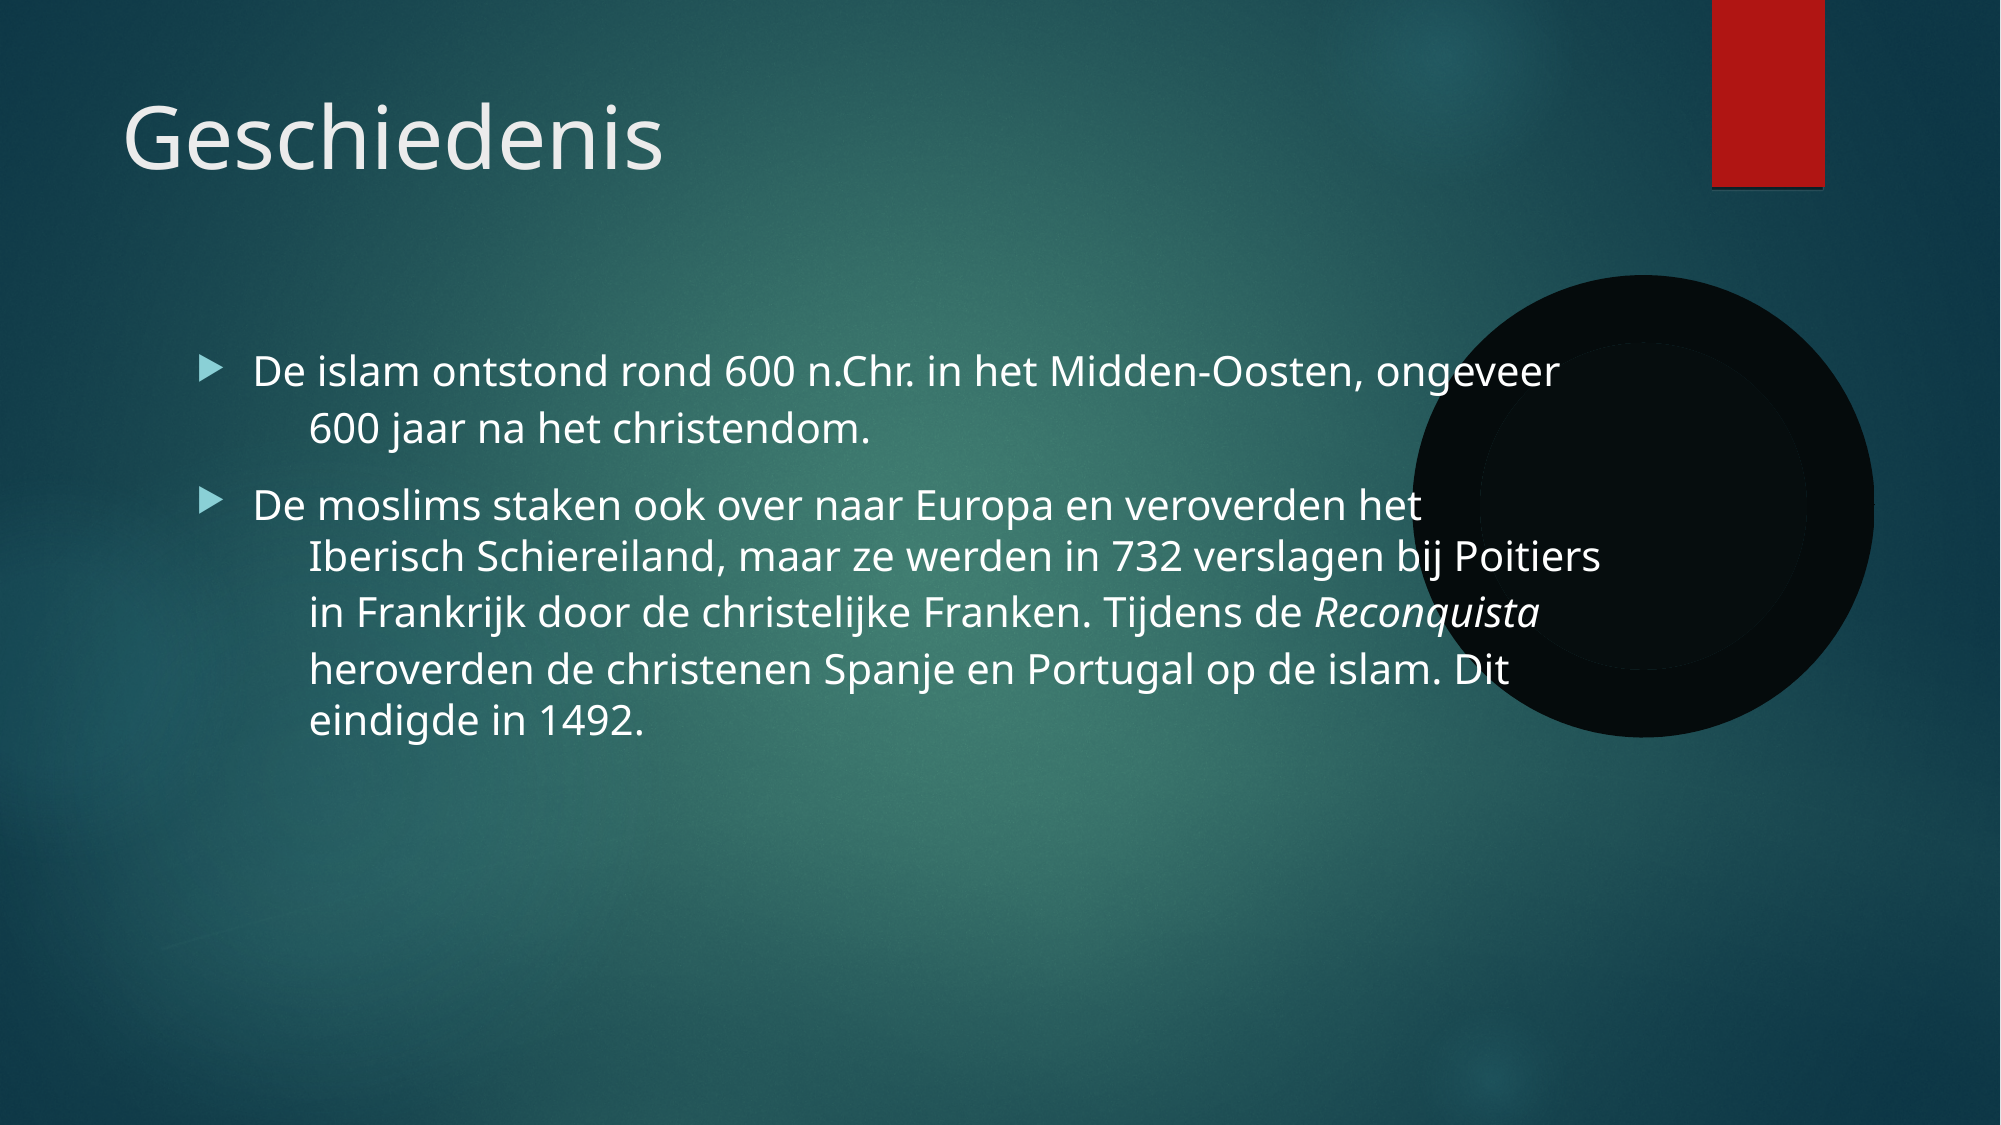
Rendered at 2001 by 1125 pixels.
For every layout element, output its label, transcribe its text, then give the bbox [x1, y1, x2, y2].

list De islam ontstond rond 600 n.Chr. in het Midden-Oosten, ongeveer 600 jaar na het christendom. De moslims staken ook over naar Europa en veroverden het Iberisch Schiereiland, maar ze werden in 732 verslagen bij Poitiers in Frankrijk door de christelijke Franken. Tijdens de Reconquista heroverden de christenen Spanje en Portugal op de islam. Dit eindigde in 1492. [181, 336, 1649, 1026]
title Geschiedenis [106, 74, 1649, 305]
